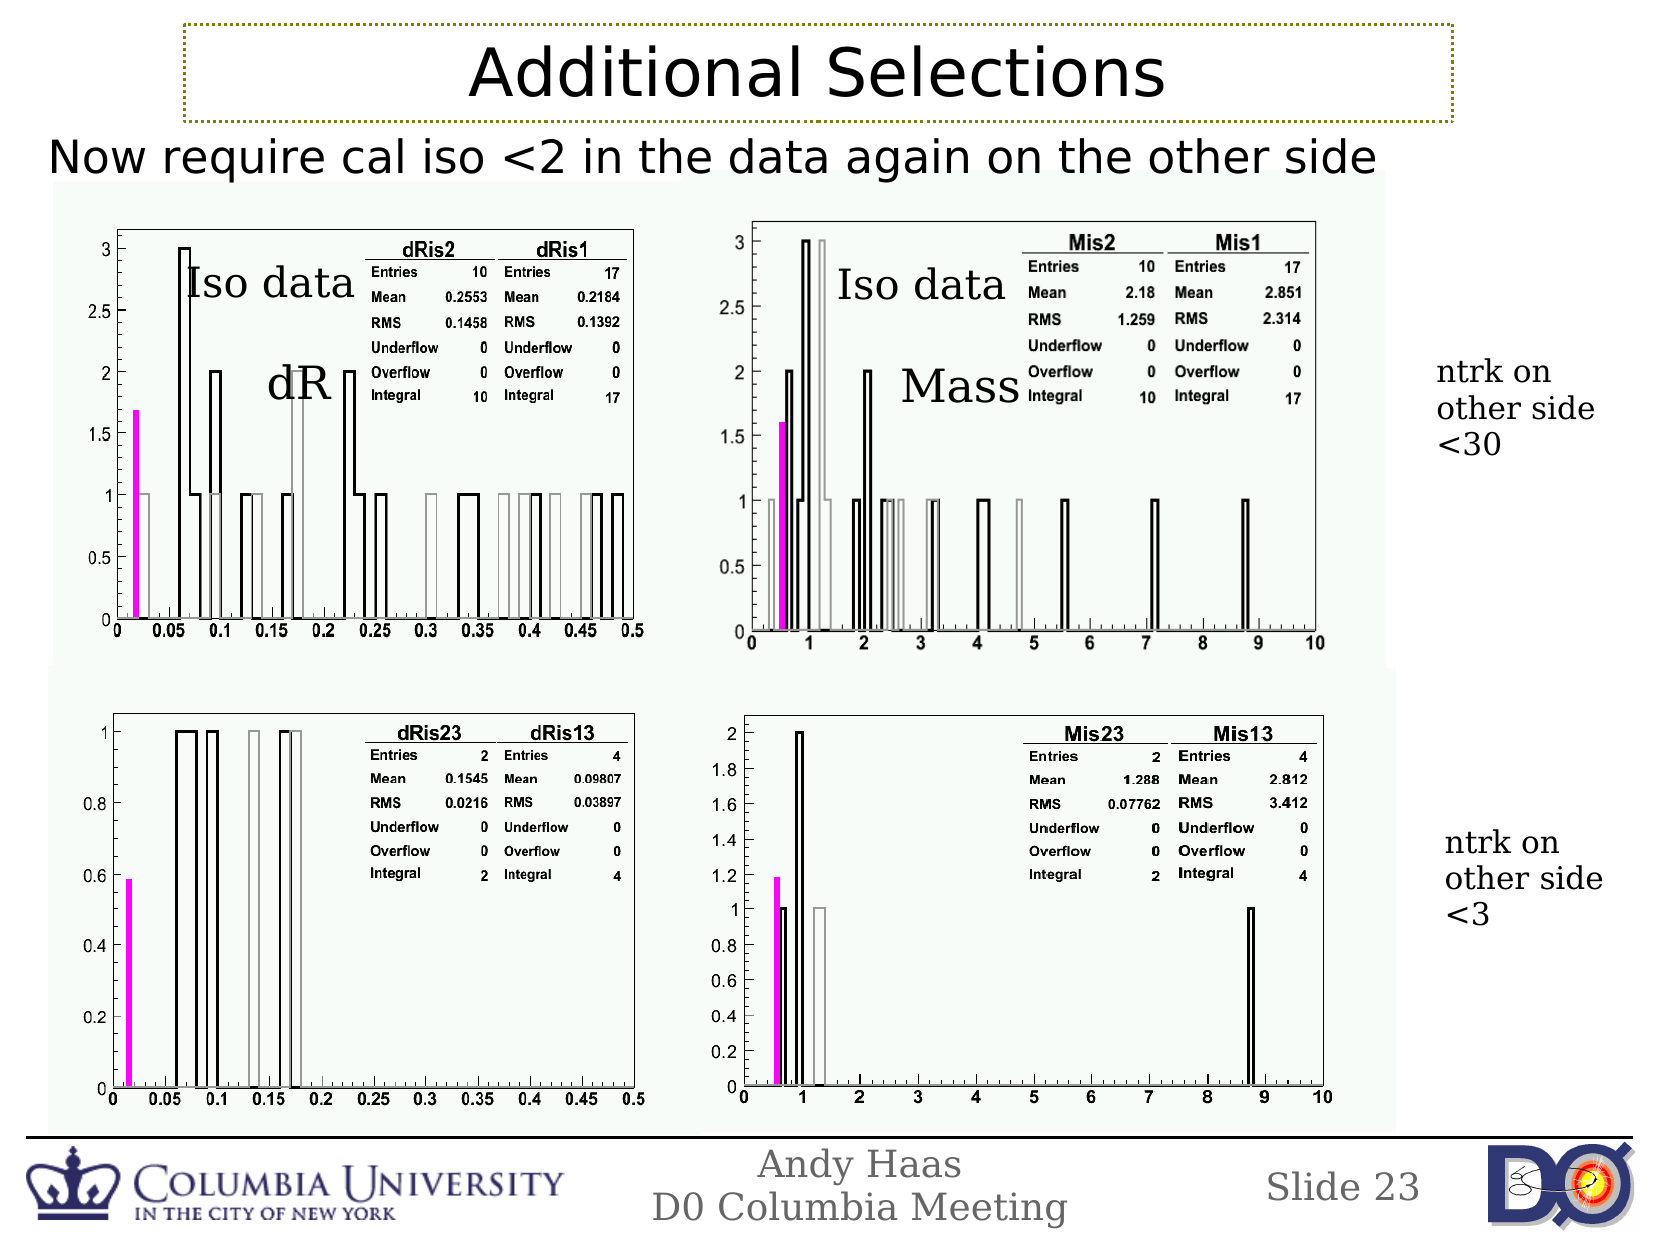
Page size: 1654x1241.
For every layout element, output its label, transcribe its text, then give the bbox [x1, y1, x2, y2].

text_box Iso data [836, 260, 1007, 310]
picture [48, 666, 1396, 1134]
text_box ntrk on other side <30 [1436, 353, 1596, 463]
picture [1479, 1140, 1639, 1233]
text_box Mass [899, 359, 1022, 414]
text_box dR [266, 357, 331, 411]
text_box ntrk on other side <3 [1444, 824, 1605, 933]
title Additional Selections [184, 24, 1453, 122]
text_box Iso data [185, 258, 356, 307]
picture [26, 1146, 565, 1220]
list Now require cal iso <2 in the data again on the other side [30, 140, 1568, 1125]
